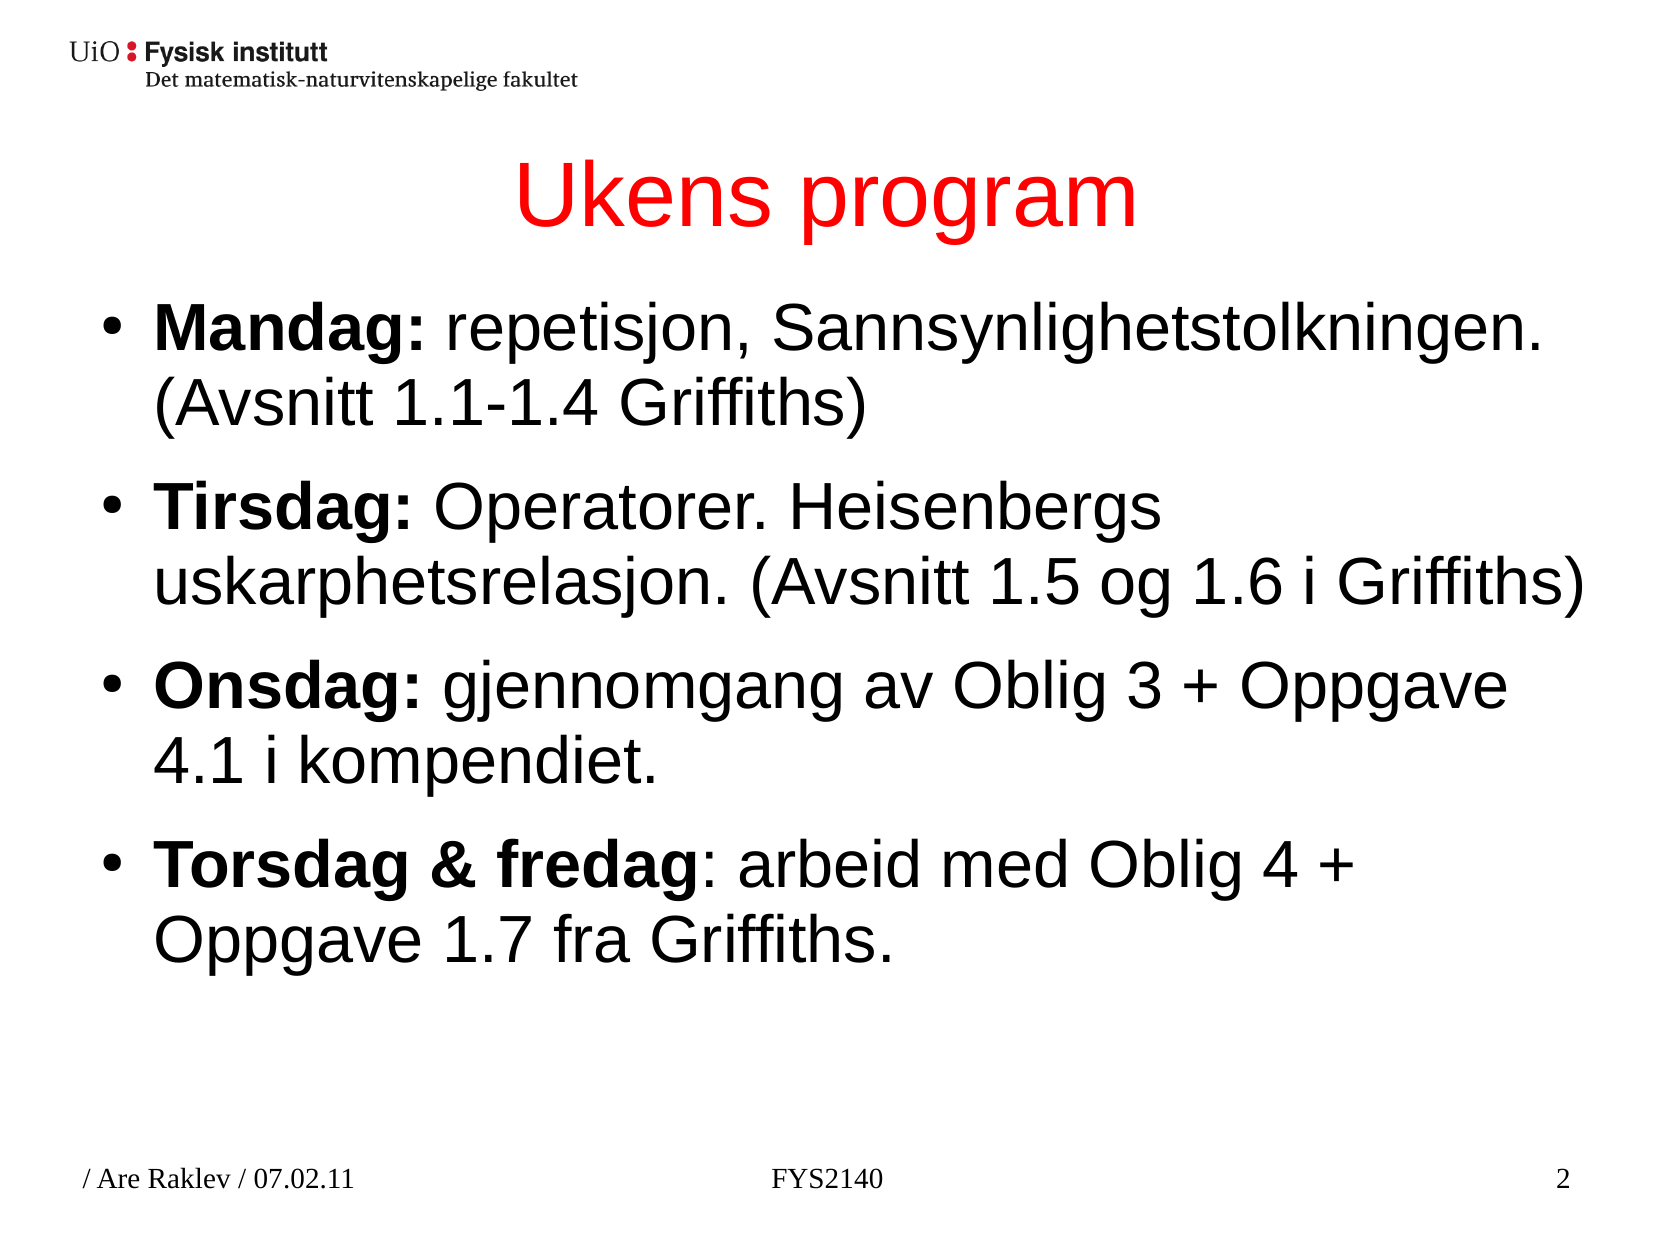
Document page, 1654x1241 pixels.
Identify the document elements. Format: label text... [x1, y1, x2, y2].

title Ukens program [82, 90, 1571, 290]
list Mandag: repetisjon, Sannsynlighetstolkningen. (Avsnitt 1.1-1.4 Griffiths) Tirsdag: Operatorer. Heisenbergs uskarphetsrelasjon. (Avsnitt 1.5 og 1.6 i Griffiths) Onsdag: gjennomgang av Oblig 3 + Oppgave 4.1 i kompendiet. Torsdag & fredag: arbeid med Oblig 4 + Oppgave 1.7 fra Griffiths. [82, 290, 1613, 1094]
picture [68, 37, 581, 93]
